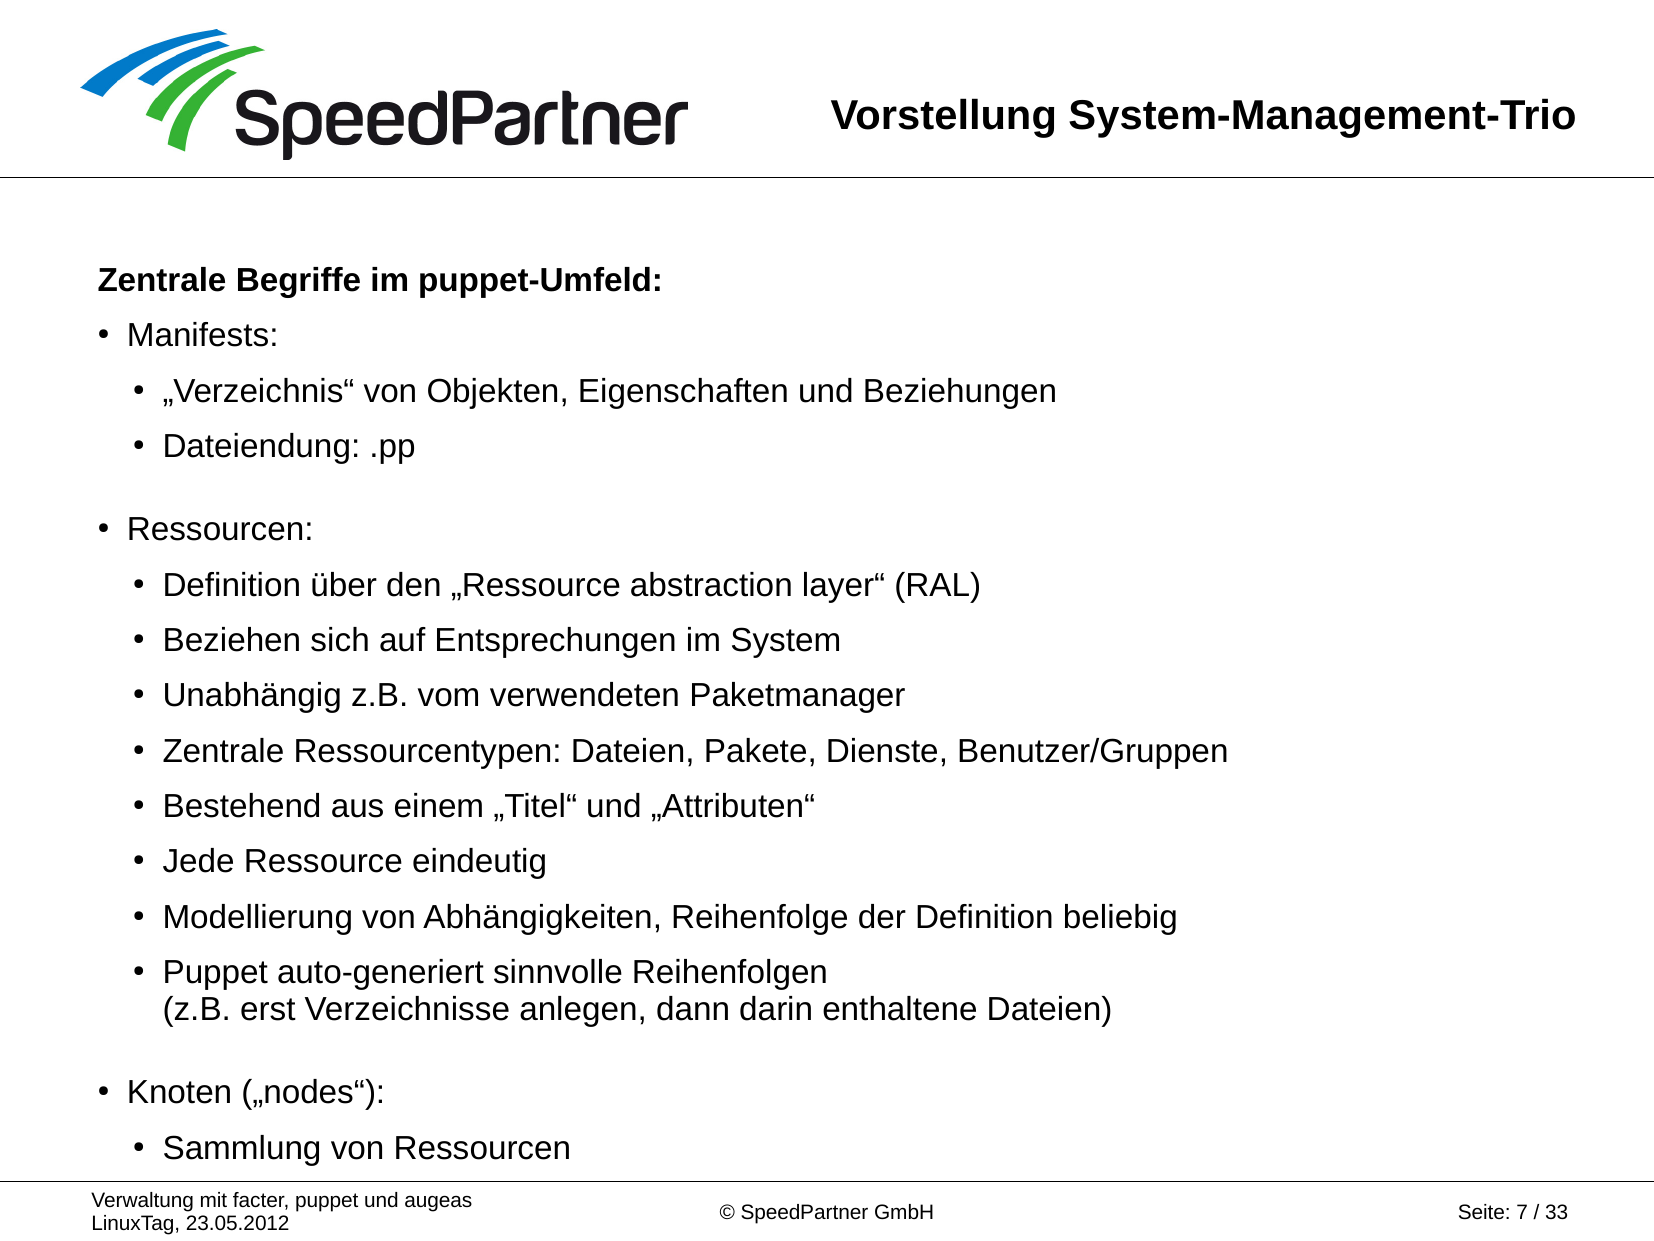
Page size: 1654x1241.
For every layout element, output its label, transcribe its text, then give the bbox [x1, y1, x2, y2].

text_box Zentrale Begriffe im puppet-Umfeld: Manifests: „Verzeichnis“ von Objekten, Eigenschaften und Beziehungen Dateiendung: .pp Ressourcen: Definition über den „Ressource abstraction layer“ (RAL) Beziehen sich auf Entsprechungen im System Unabhängig z.B. vom verwendeten Paketmanager Zentrale Ressourcentypen: Dateien, Pakete, Dienste, Benutzer/Gruppen Bestehend aus einem „Titel“ und „Attributen“ Jede Ressource eindeutig Modellierung von Abhängigkeiten, Reihenfolge der Definition beliebig Puppet auto-generiert sinnvolle Reihenfolgen (z.B. erst Verzeichnisse anlegen, dann darin enthaltene Dateien) Knoten („nodes“): Sammlung von Ressourcen [82, 253, 1565, 1177]
title Vorstellung System-Management-Trio [590, 70, 1577, 160]
picture [80, 29, 688, 160]
